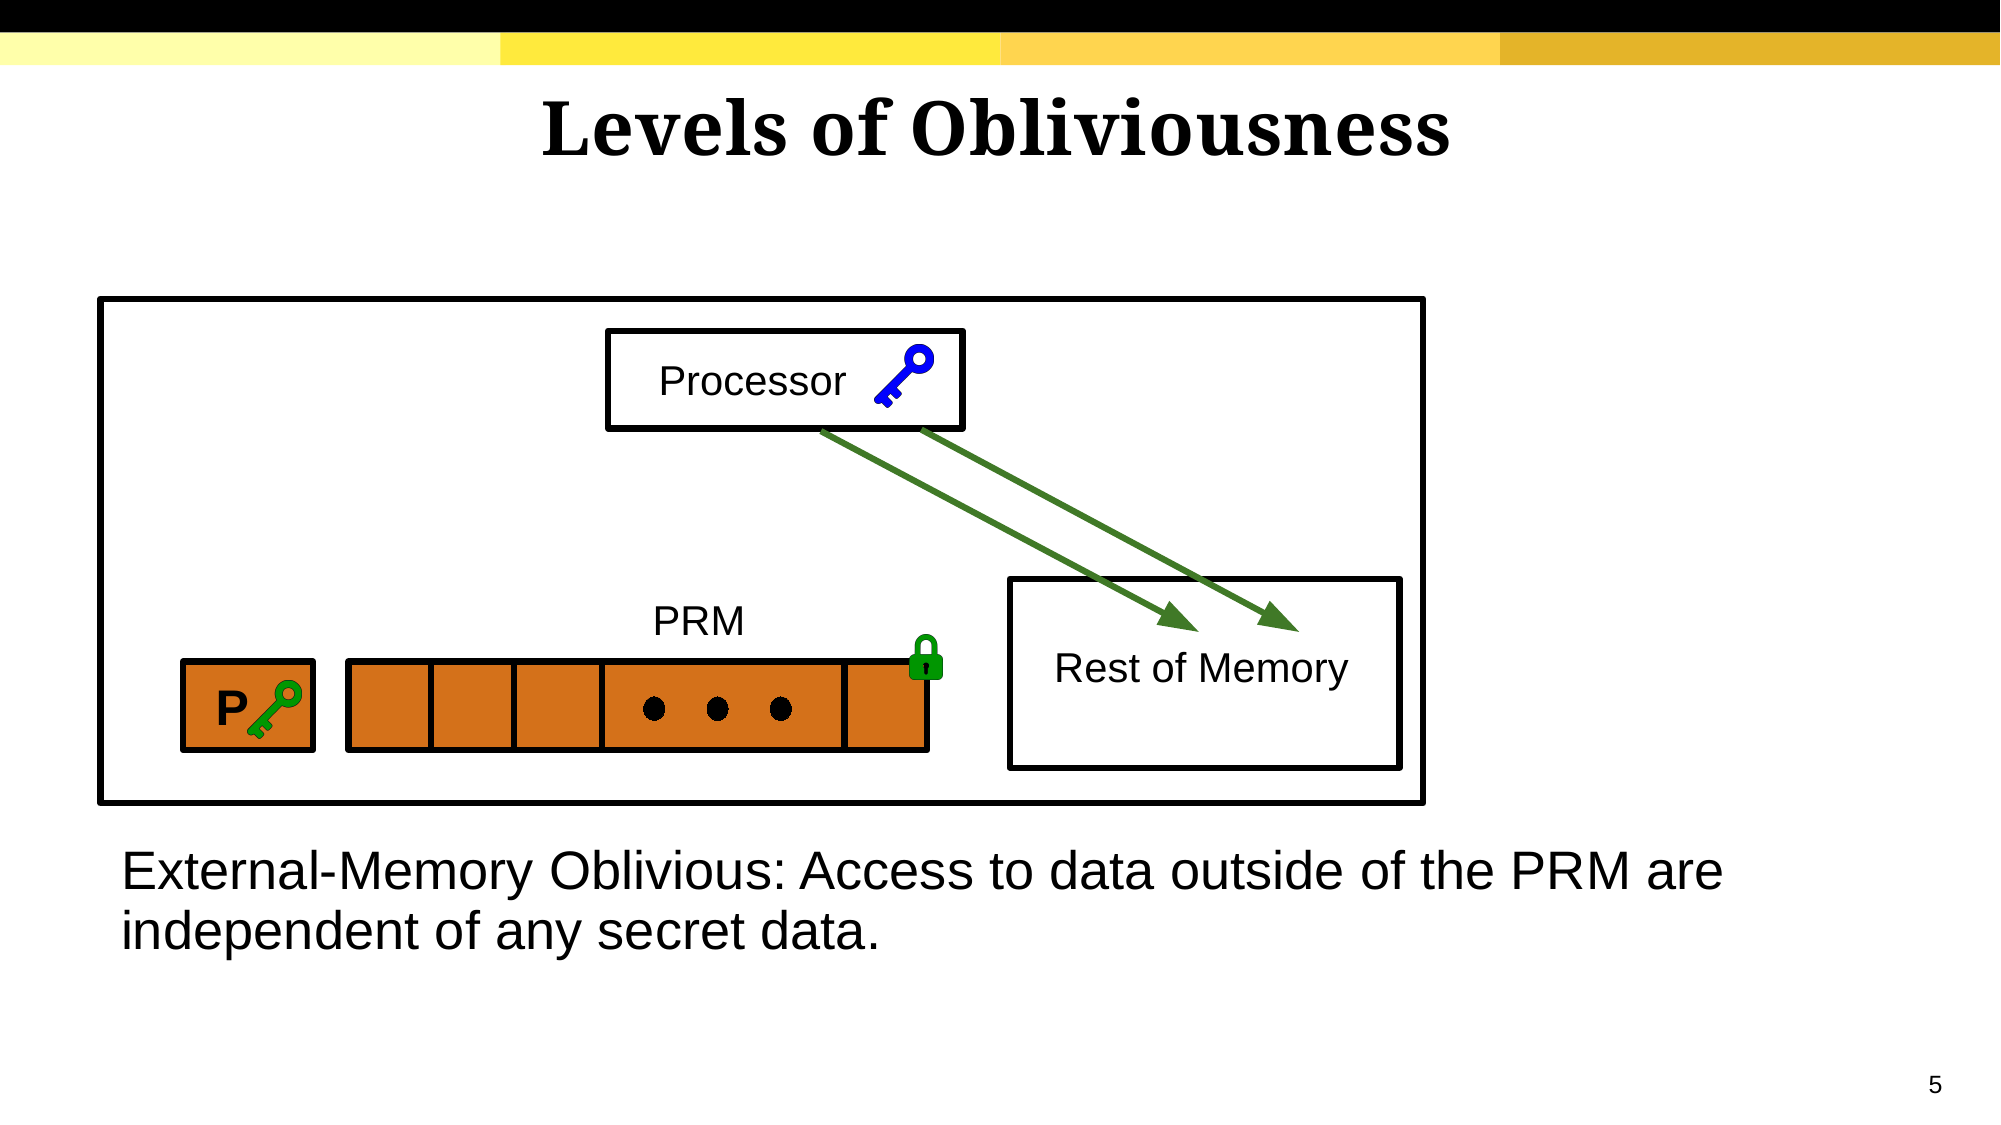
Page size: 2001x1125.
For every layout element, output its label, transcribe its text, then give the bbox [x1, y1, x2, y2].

text_box PRM [637, 590, 761, 652]
title Levels of Obliviousness [48, 59, 1947, 207]
text_box [100, 298, 1424, 804]
picture [909, 634, 943, 680]
picture [247, 680, 302, 739]
text_box External-Memory Oblivious: Access to data outside of the PRM are independent of any secret data. [106, 832, 1855, 1022]
picture [874, 344, 934, 408]
text_box Processor [643, 350, 880, 417]
text_box Rest of Memory [1039, 637, 1364, 700]
text_box P [200, 673, 264, 744]
text_box 5 [1913, 1063, 1958, 1107]
